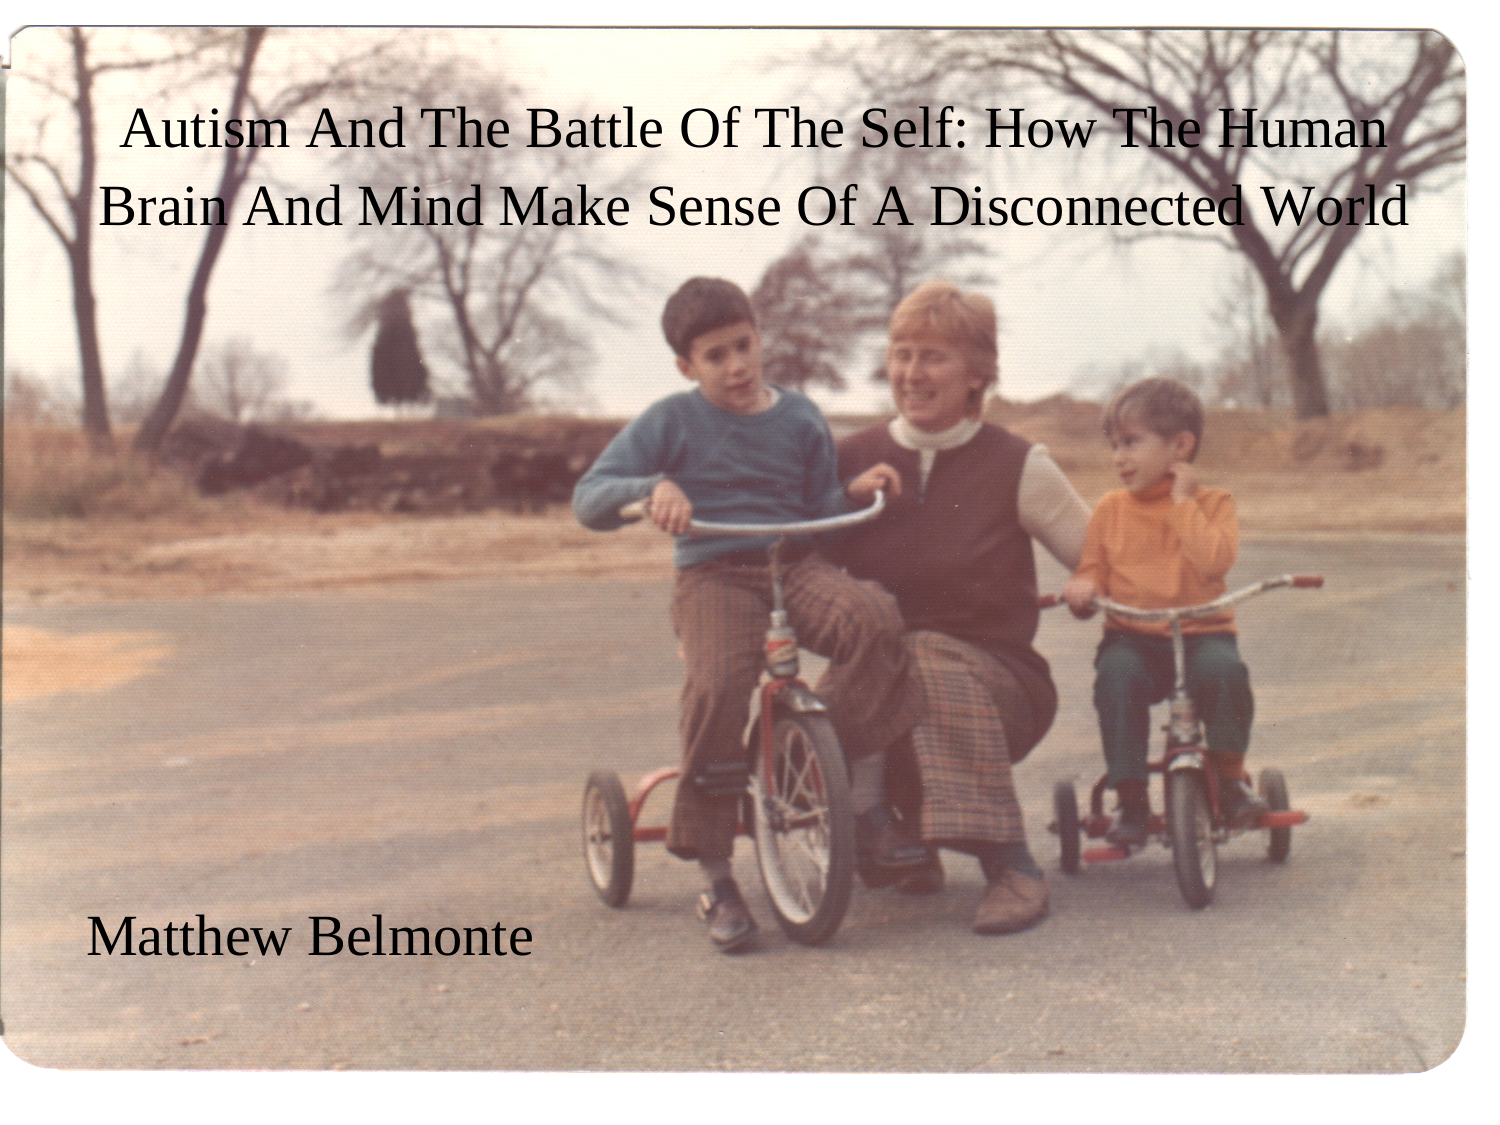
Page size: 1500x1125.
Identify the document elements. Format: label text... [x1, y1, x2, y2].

picture [0, 25, 1500, 1103]
text_box Matthew Belmonte [17, 837, 603, 1021]
title Autism And The Battle Of The Self: How The Human Brain And Mind Make Sense Of A Disconnected World [71, 59, 1437, 262]
